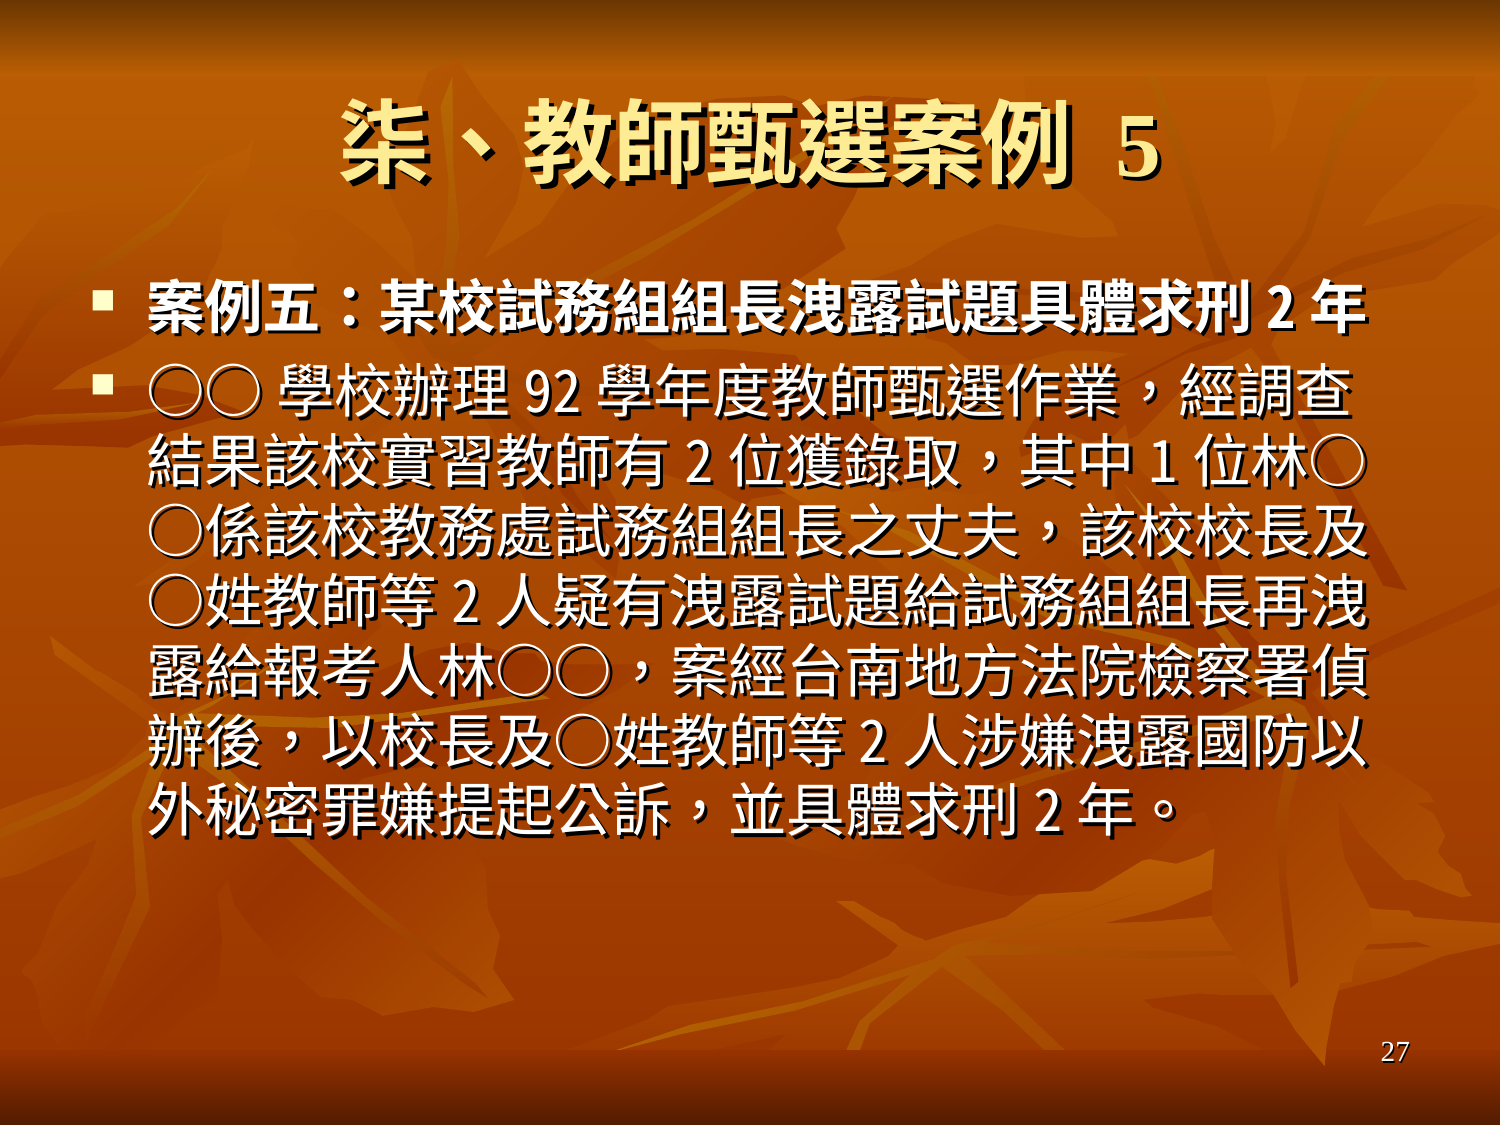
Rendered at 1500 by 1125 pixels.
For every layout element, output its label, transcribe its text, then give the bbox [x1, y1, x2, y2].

title 柒、教師甄選案例 5 [75, 45, 1426, 234]
list 案例五：某校試務組組長洩露試題具體求刑2年 ○○學校辦理92學年度教師甄選作業，經調查結果該校實習教師有2位獲錄取，其中1位林○○係該校教務處試務組組長之丈夫，該校校長及○姓教師等2人疑有洩露試題給試務組組長再洩露給報考人林○○，案經台南地方法院檢察署偵辦後，以校長及○姓教師等2人涉嫌洩露國防以外秘密罪嫌提起公訴，並具體求刑2年。 [75, 262, 1426, 1006]
